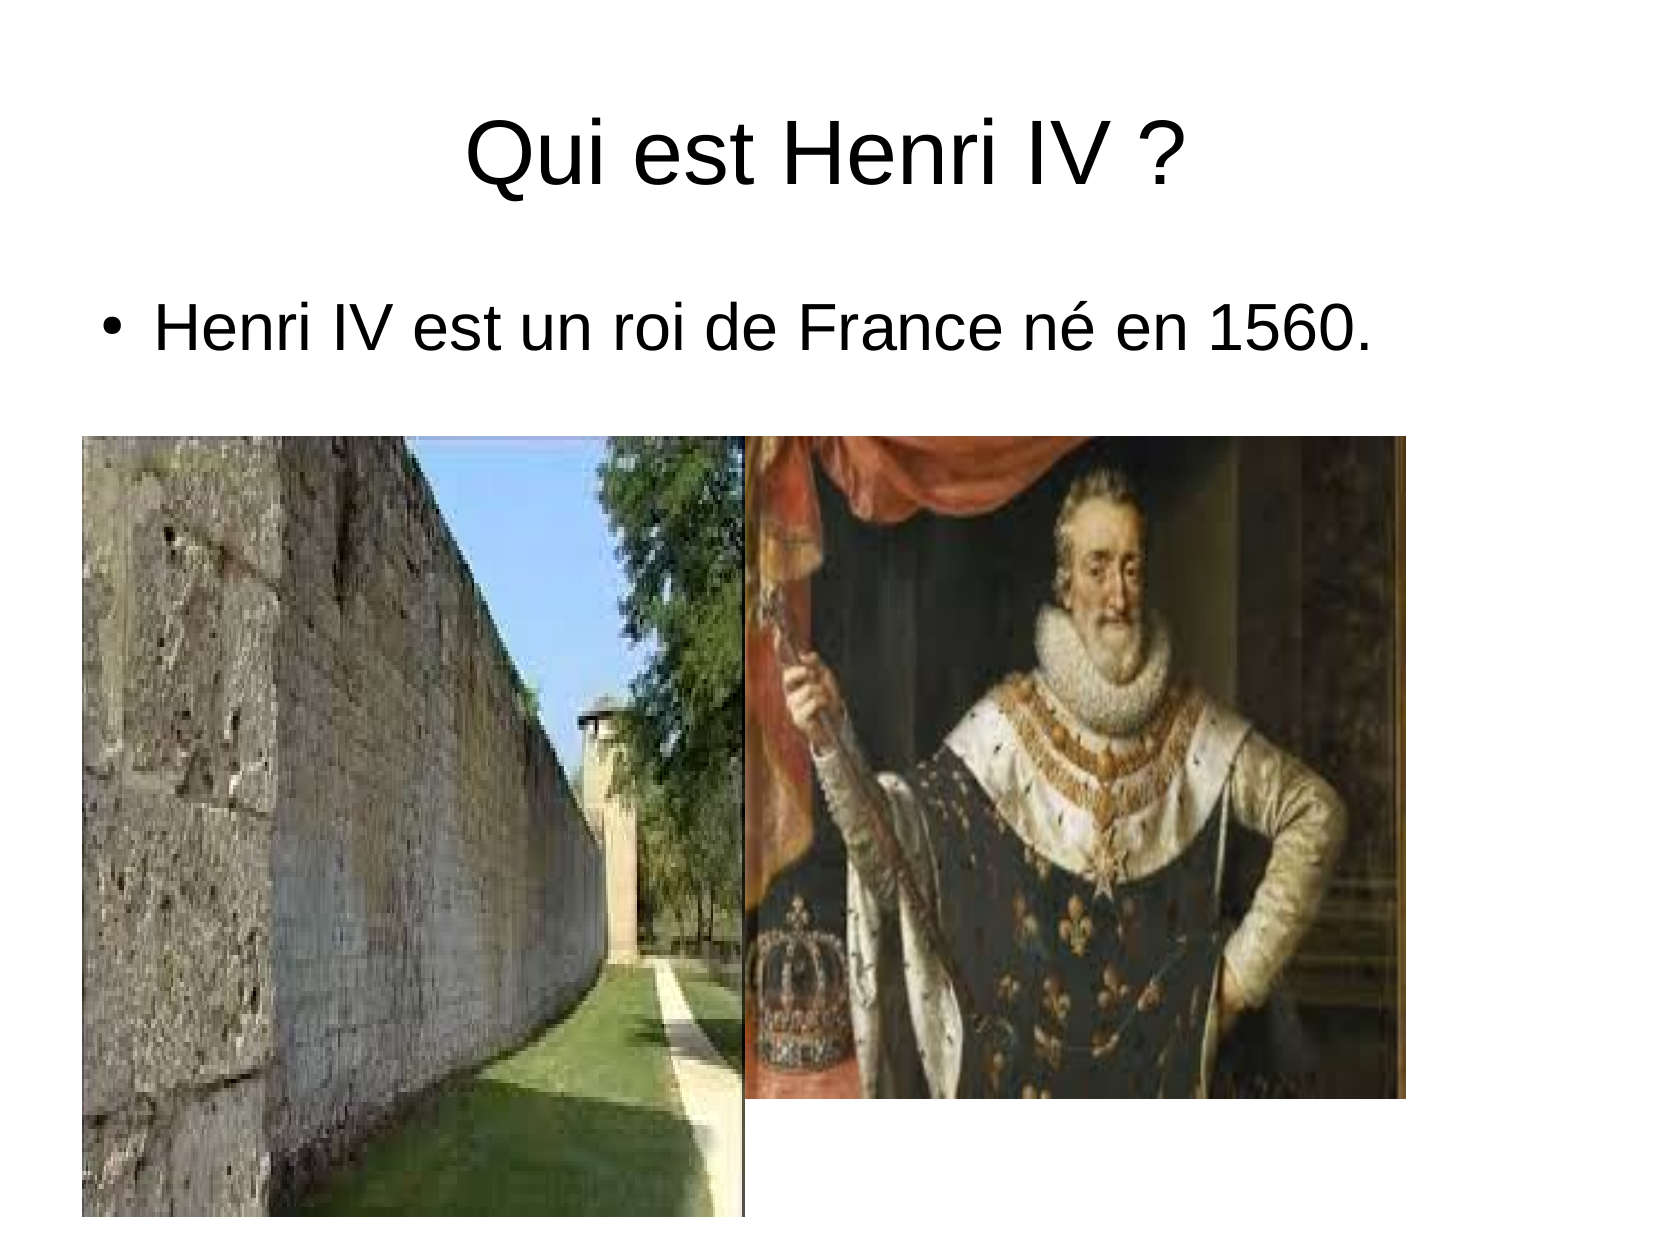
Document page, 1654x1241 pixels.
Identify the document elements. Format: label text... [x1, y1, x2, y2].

picture [82, 436, 1406, 1217]
list Henri IV est un roi de France né en 1560. [82, 290, 1571, 1010]
title Qui est Henri IV ? [82, 49, 1571, 257]
